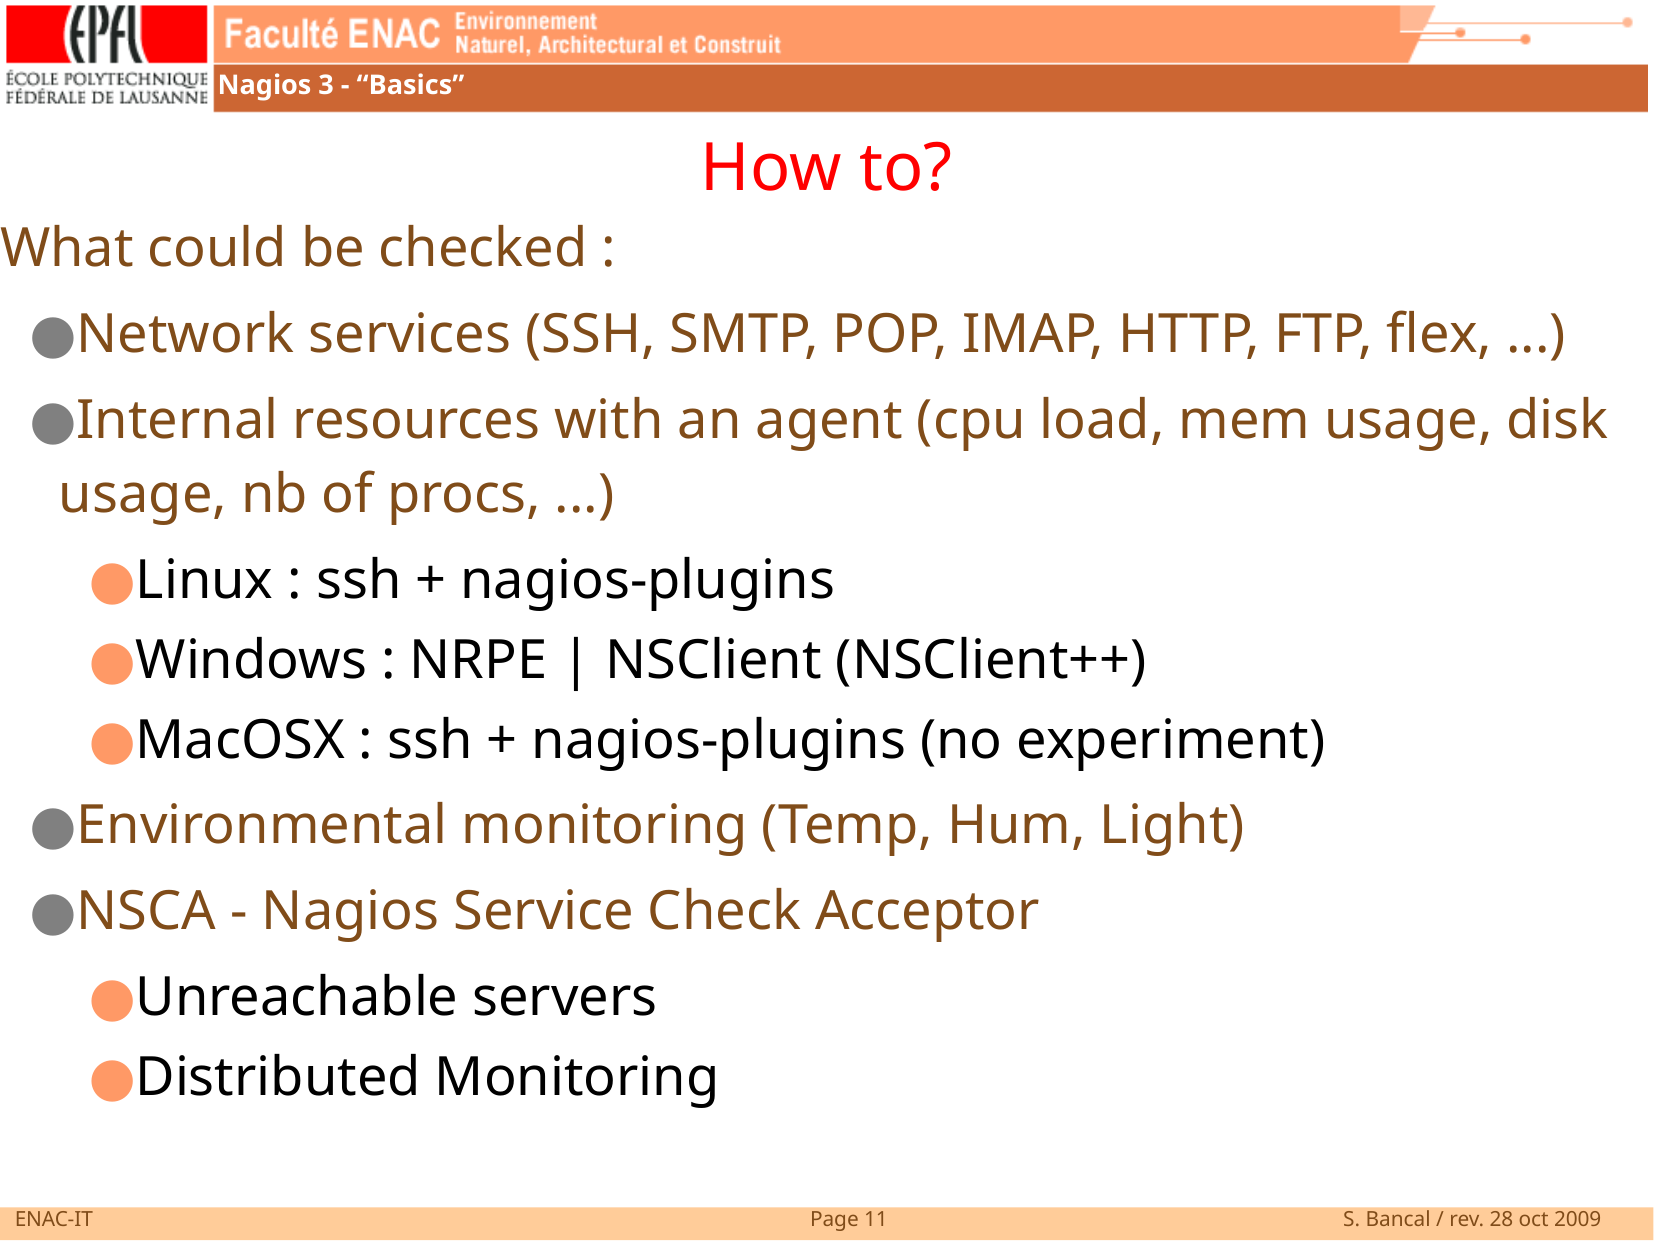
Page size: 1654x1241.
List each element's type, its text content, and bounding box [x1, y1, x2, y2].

picture [0, 0, 1648, 114]
title How to? [0, 117, 1654, 208]
list What could be checked : Network services (SSH, SMTP, POP, IMAP, HTTP, FTP, flex, ...) Internal resources with an agent (cpu load, mem usage, disk usage, nb of procs, ...) Linux : ssh + nagios-plugins Windows : NRPE | NSClient (NSClient++) MacOSX : ssh + nagios-plugins (no experiment) Environmental monitoring (Temp, Hum, Light) NSCA - Nagios Service Check Acceptor Unreachable servers Distributed Monitoring [0, 208, 1654, 1188]
